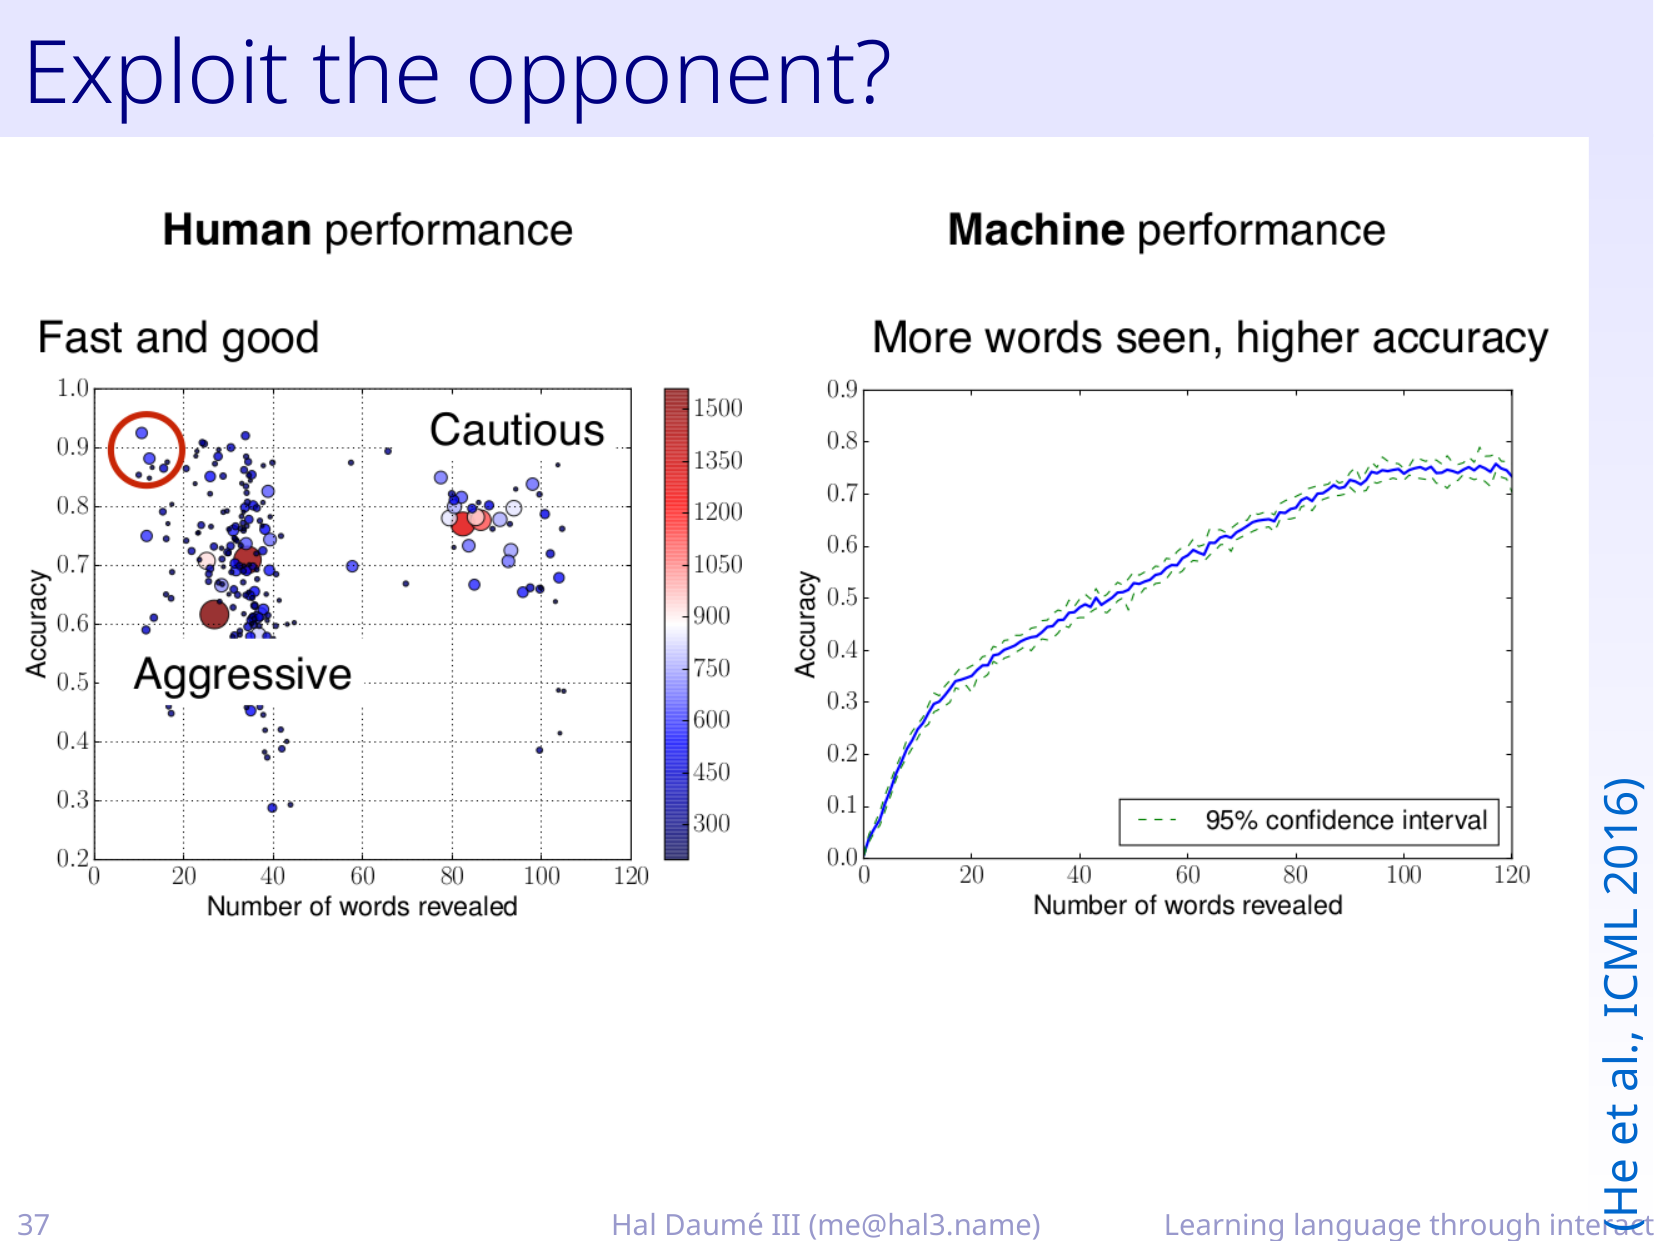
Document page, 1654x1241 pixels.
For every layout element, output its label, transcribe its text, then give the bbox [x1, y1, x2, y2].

picture [14, 194, 1581, 925]
text_box (He et al., ICML 2016) [1585, 688, 1649, 1236]
title Exploit the opponent? [22, 8, 1639, 131]
